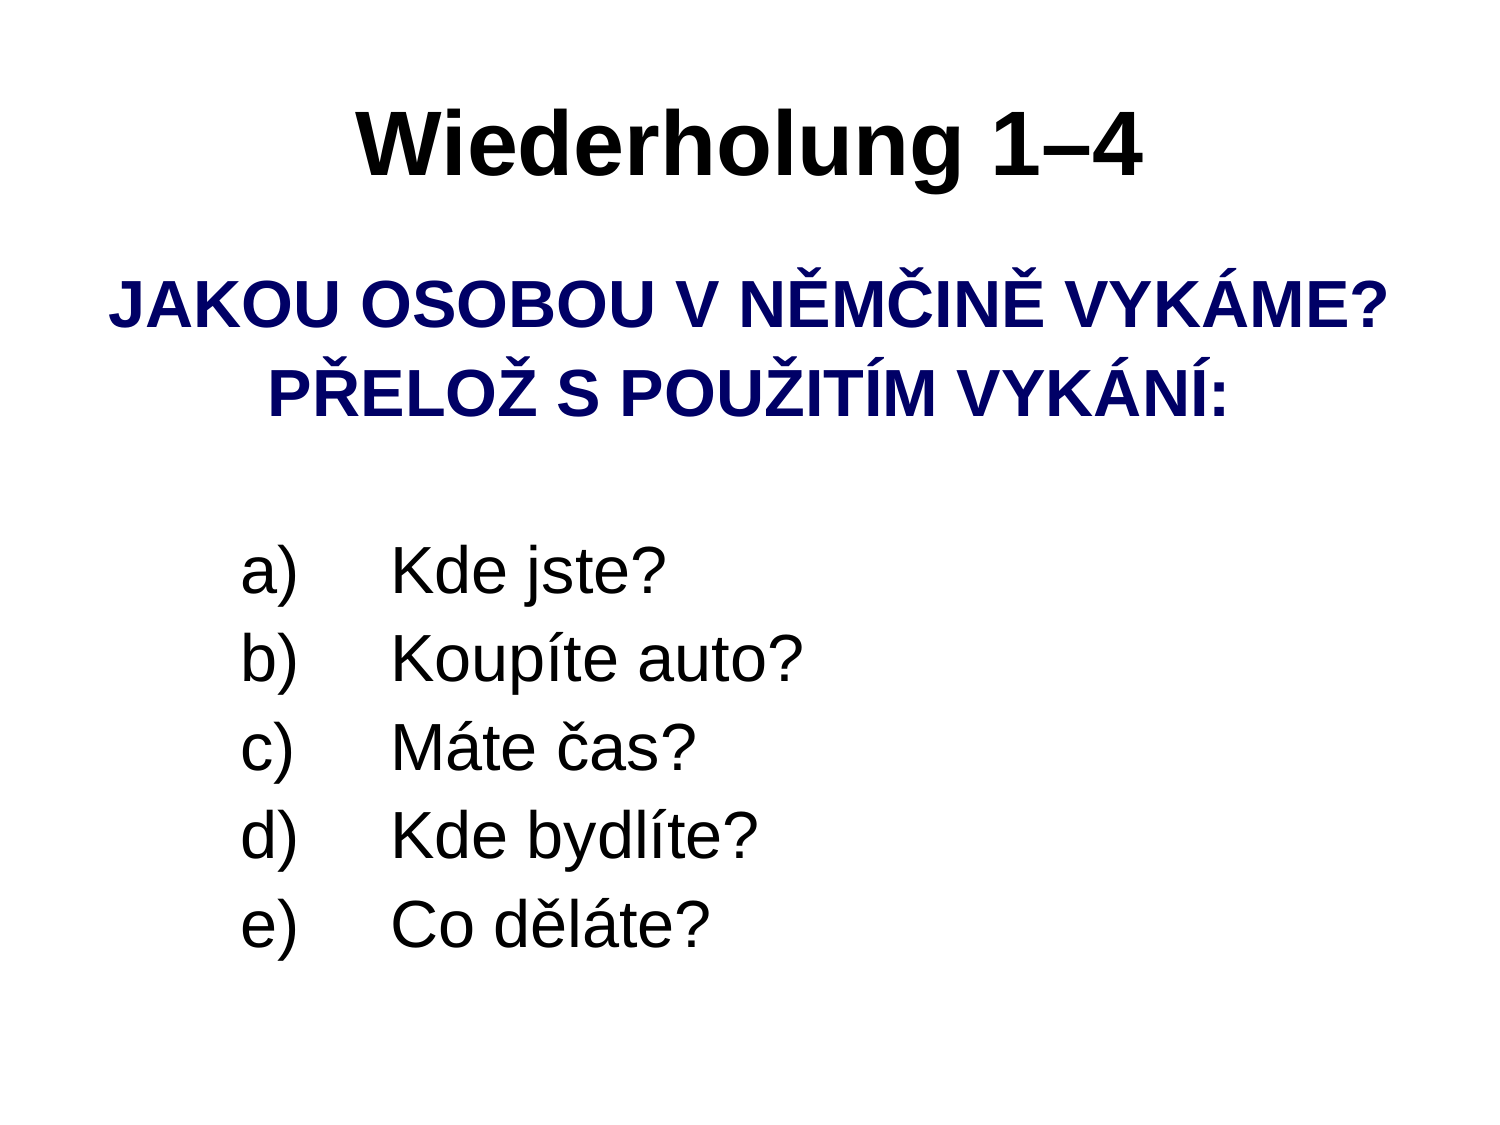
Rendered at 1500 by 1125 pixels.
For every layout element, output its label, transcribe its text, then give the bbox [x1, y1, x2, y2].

title Wiederholung 1–4 [75, 45, 1426, 233]
list JAKOU OSOBOU V NĚMČINĚ VYKÁME? PŘELOŽ S POUŽITÍM VYKÁNÍ: a) Kde jste? b) Koupíte auto? c) Máte čas? d) Kde bydlíte? e) Co děláte? [75, 262, 1426, 1125]
